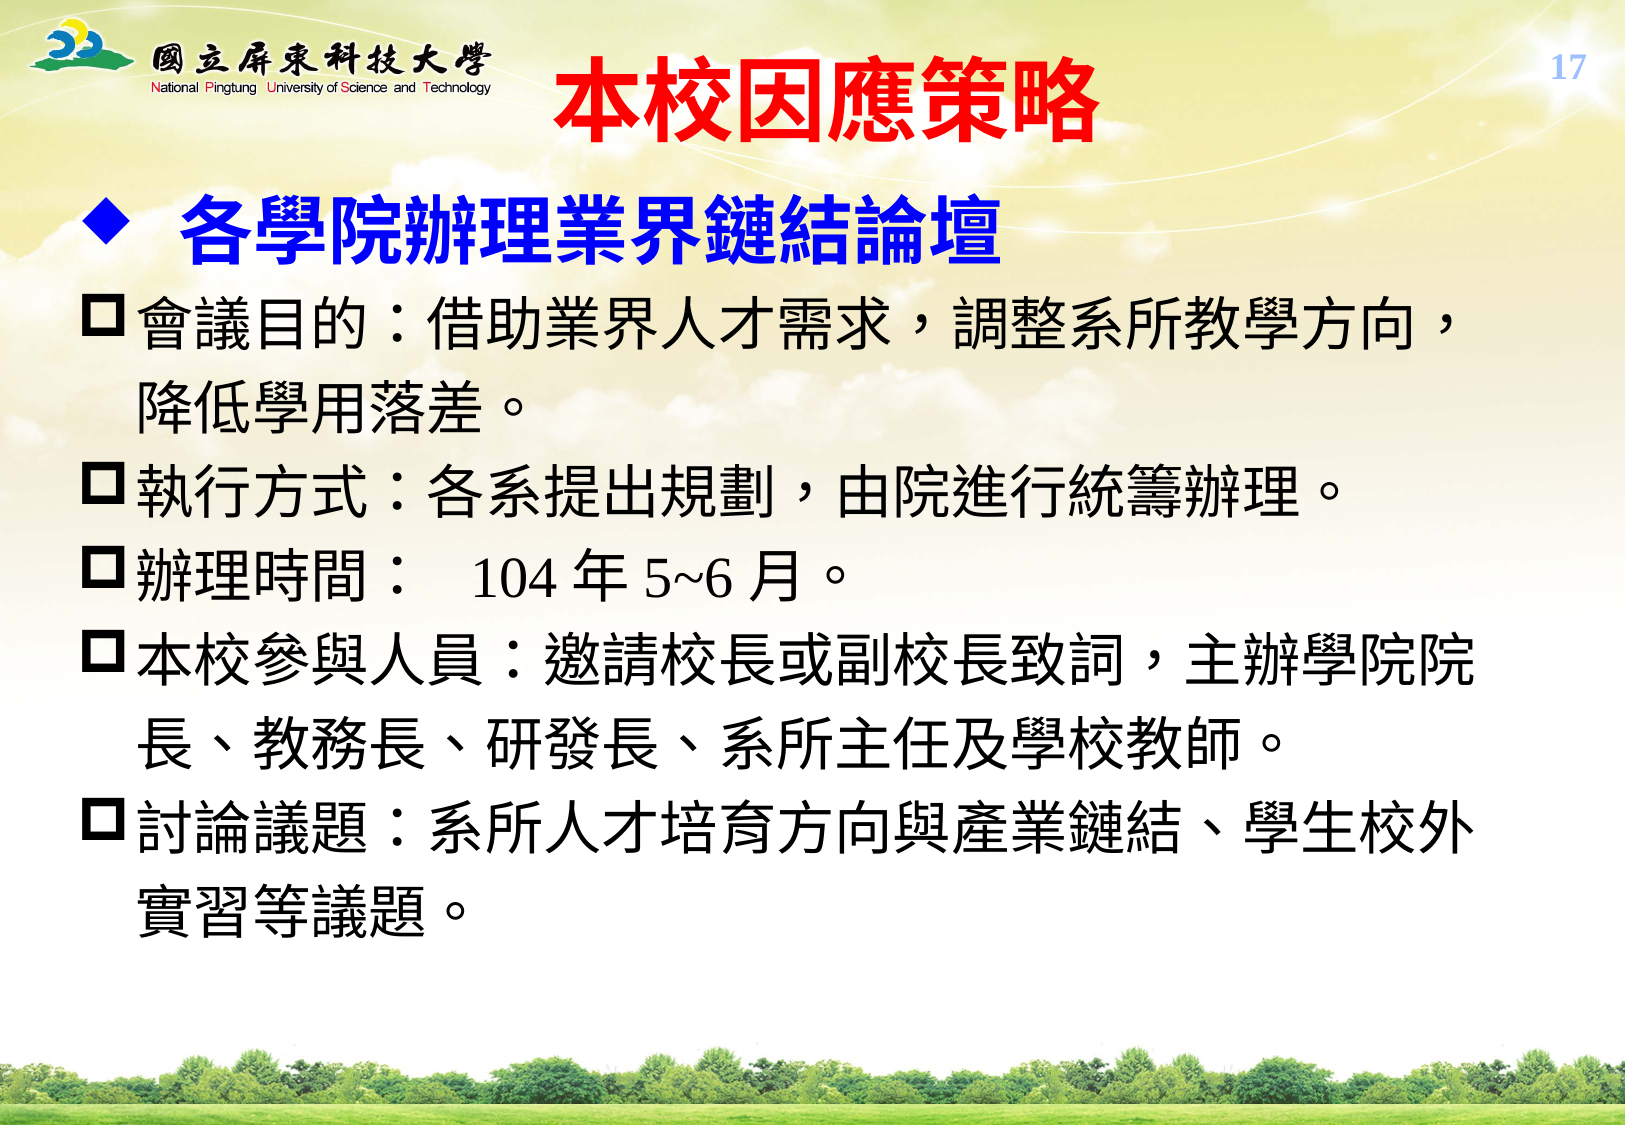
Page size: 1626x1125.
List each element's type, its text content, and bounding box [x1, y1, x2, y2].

text_box 各學院辦理業界鏈結論壇 會議目的：借助業界人才需求，調整系所教學方向，降低學用落差。 執行方式：各系提出規劃，由院進行統籌辦理。 辦理時間： 104年5~6月。 本校參與人員：邀請校長或副校長致詞，主辦學院院長、教務長、研發長、系所主任及學校教師。 討論議題：系所人才培育方向與產業鏈結、學生校外實習等議題。 [62, 158, 1544, 953]
picture [0, 0, 1625, 1125]
text_box 本校因應策略 [141, 35, 1512, 158]
